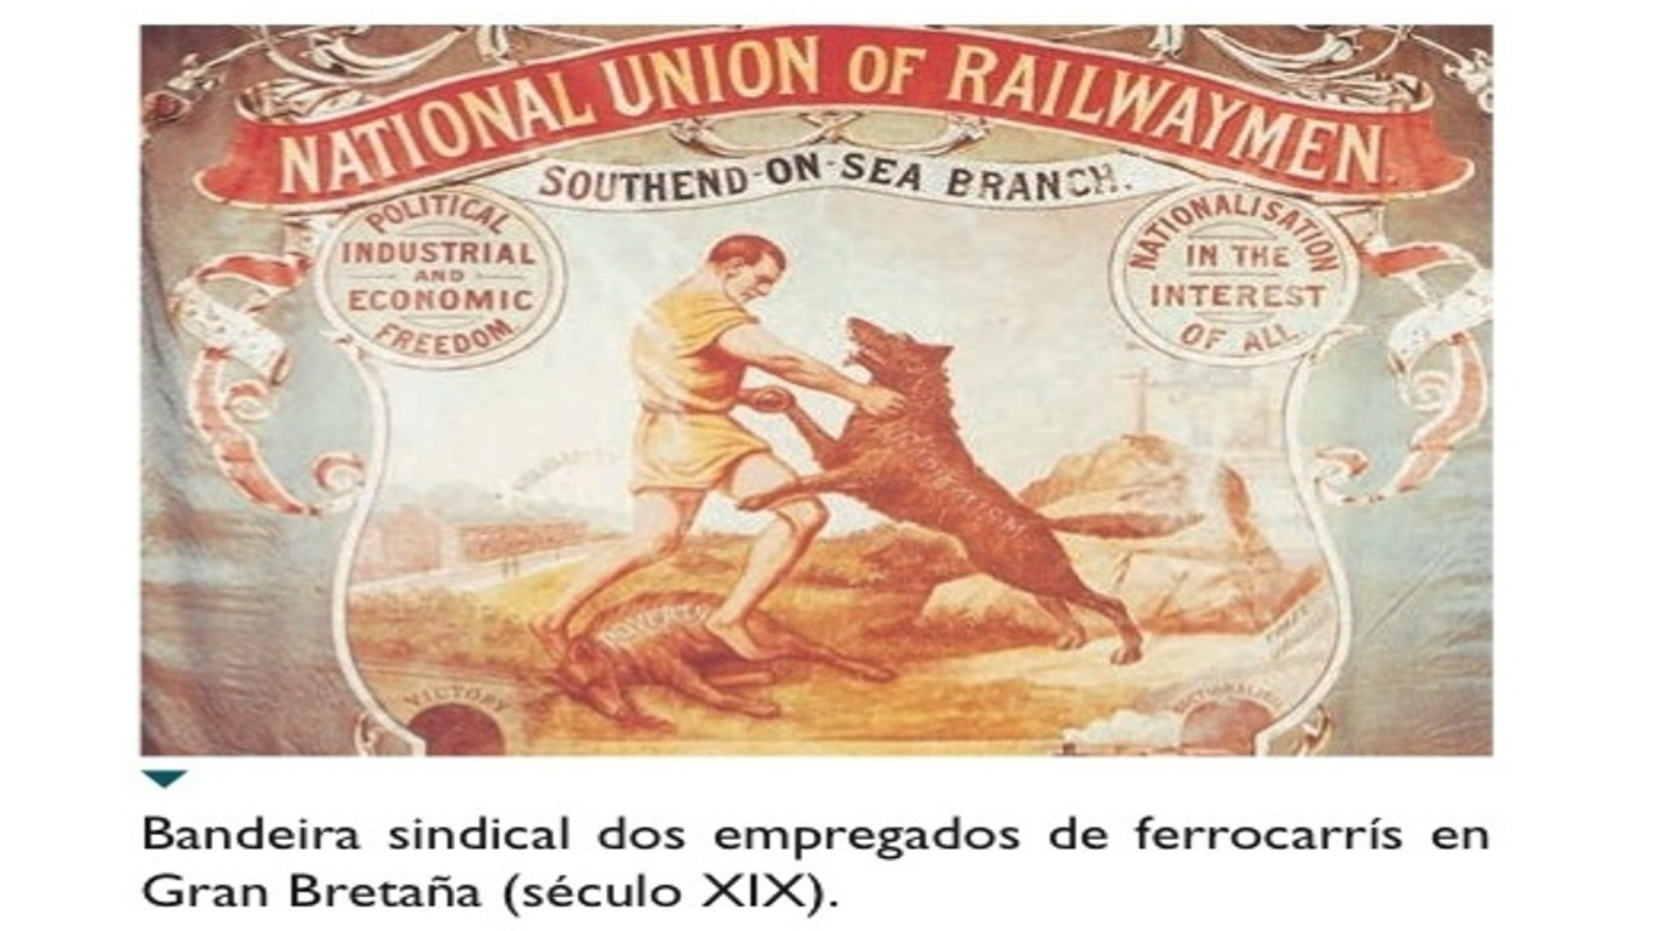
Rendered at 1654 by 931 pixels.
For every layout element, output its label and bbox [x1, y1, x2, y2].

picture [98, 0, 1555, 931]
